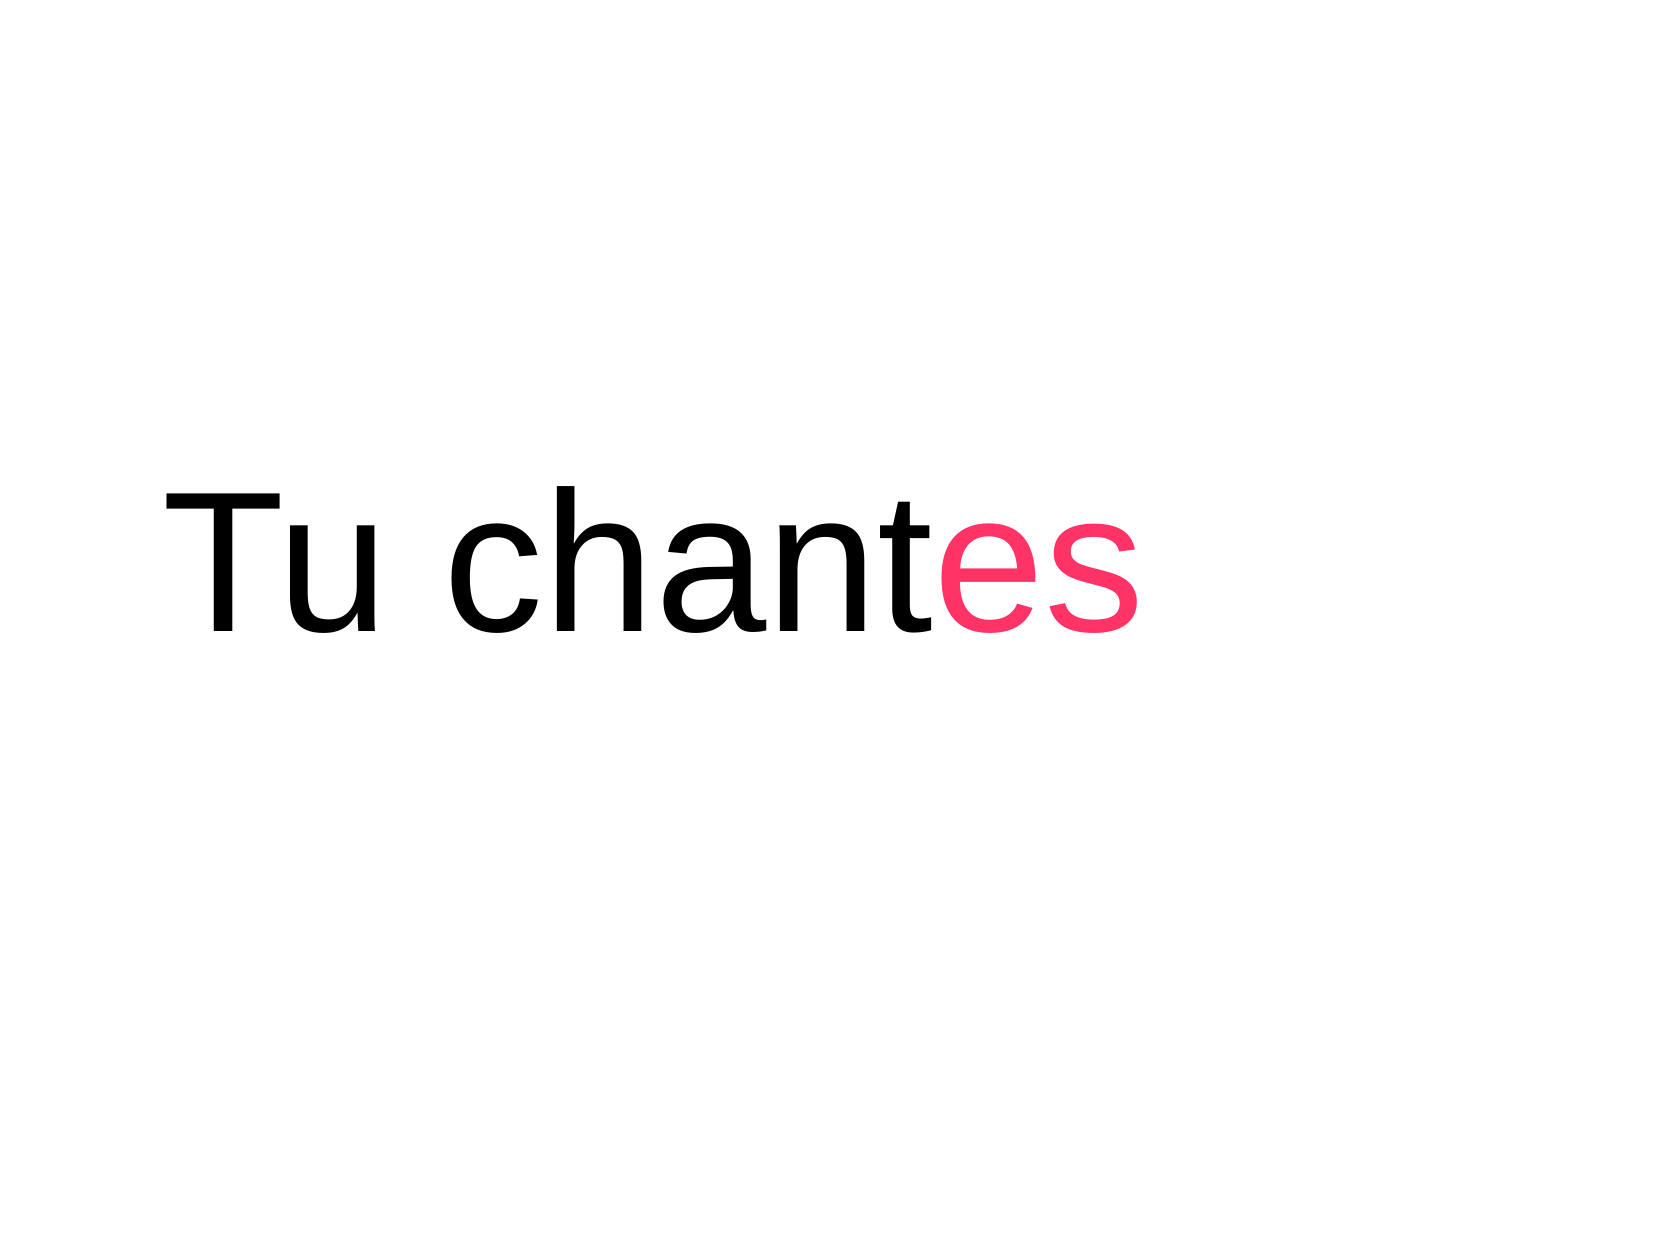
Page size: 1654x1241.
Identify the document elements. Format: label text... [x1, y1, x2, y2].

text_box Tu chantes [147, 442, 1418, 682]
